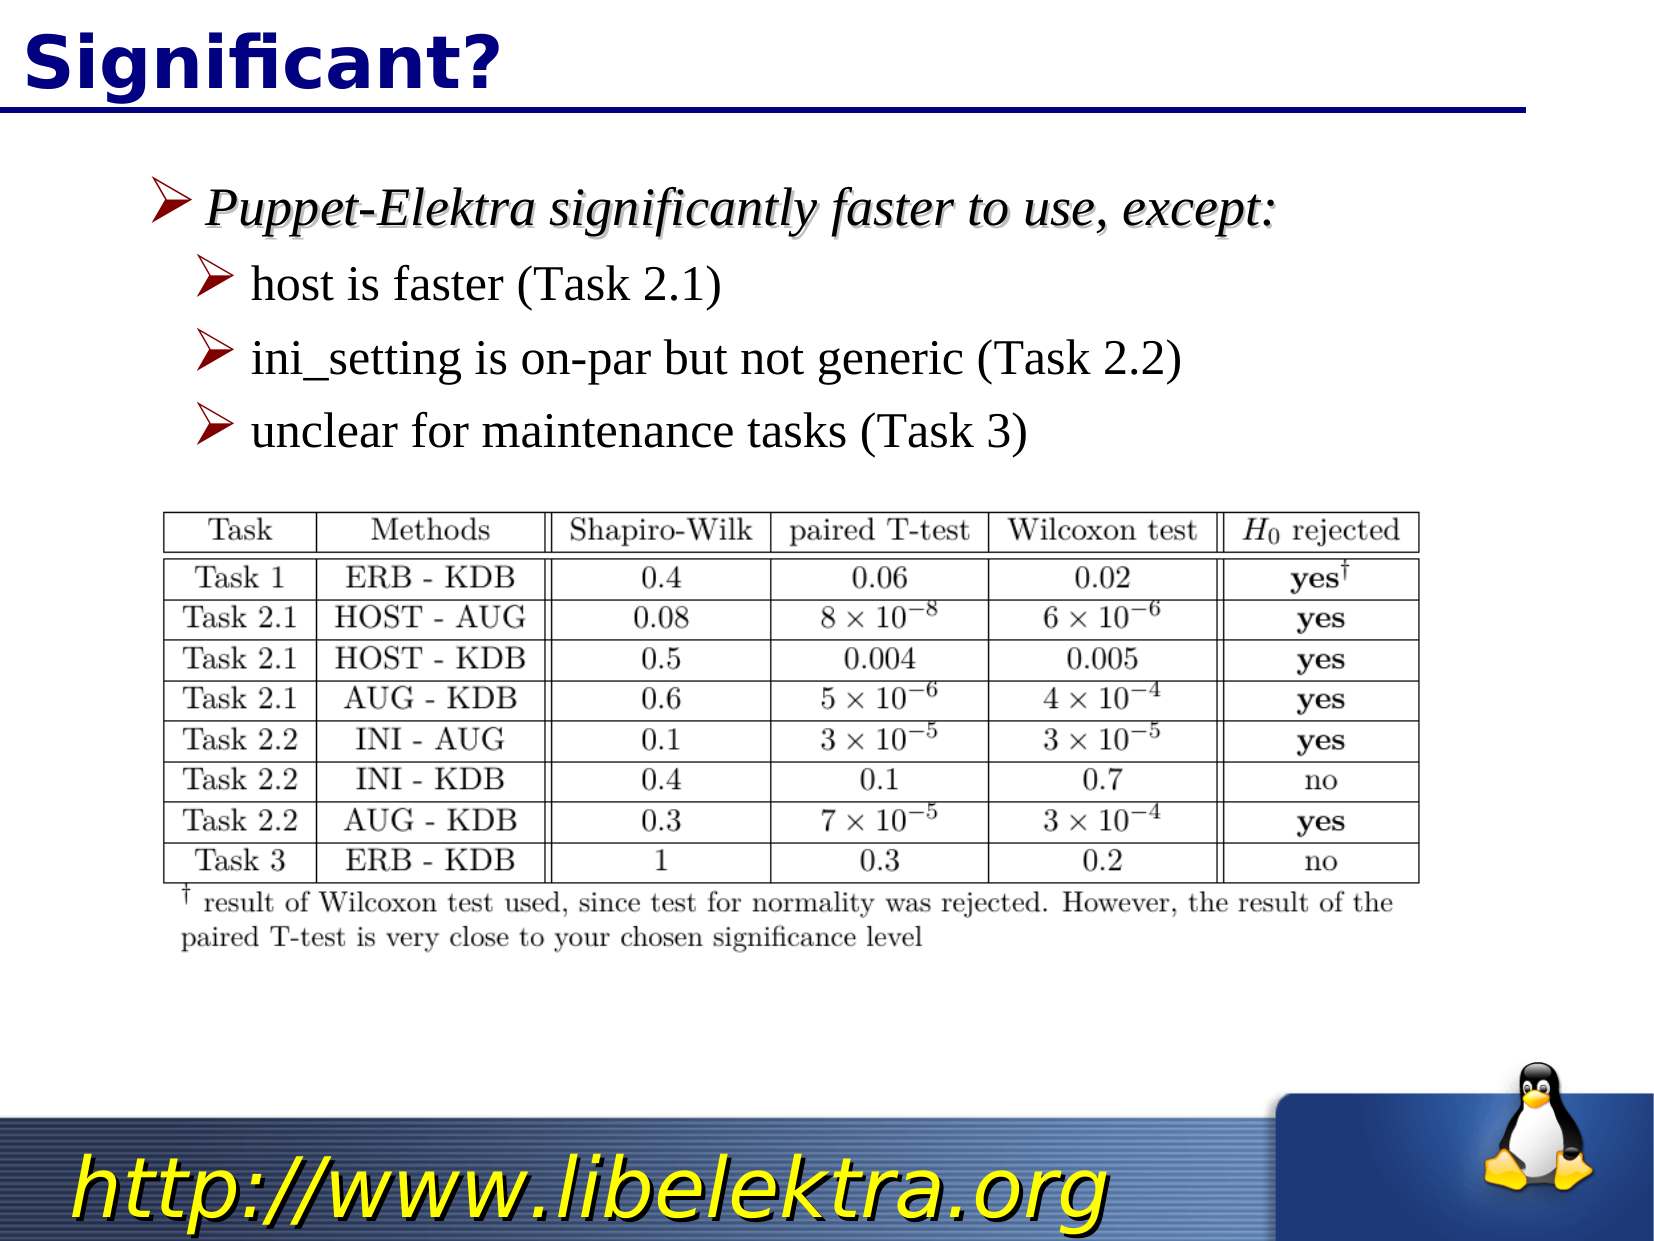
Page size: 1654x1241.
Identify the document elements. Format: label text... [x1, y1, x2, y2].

text_box Significant? [22, 14, 1611, 111]
picture [0, 1061, 1654, 1241]
list Puppet-Elektra significantly faster to use, except: host is faster (Task 2.1) ini_setting is on-par but not generic (Task 2.2) unclear for maintenance tasks (Task 3) [131, 166, 1447, 1039]
